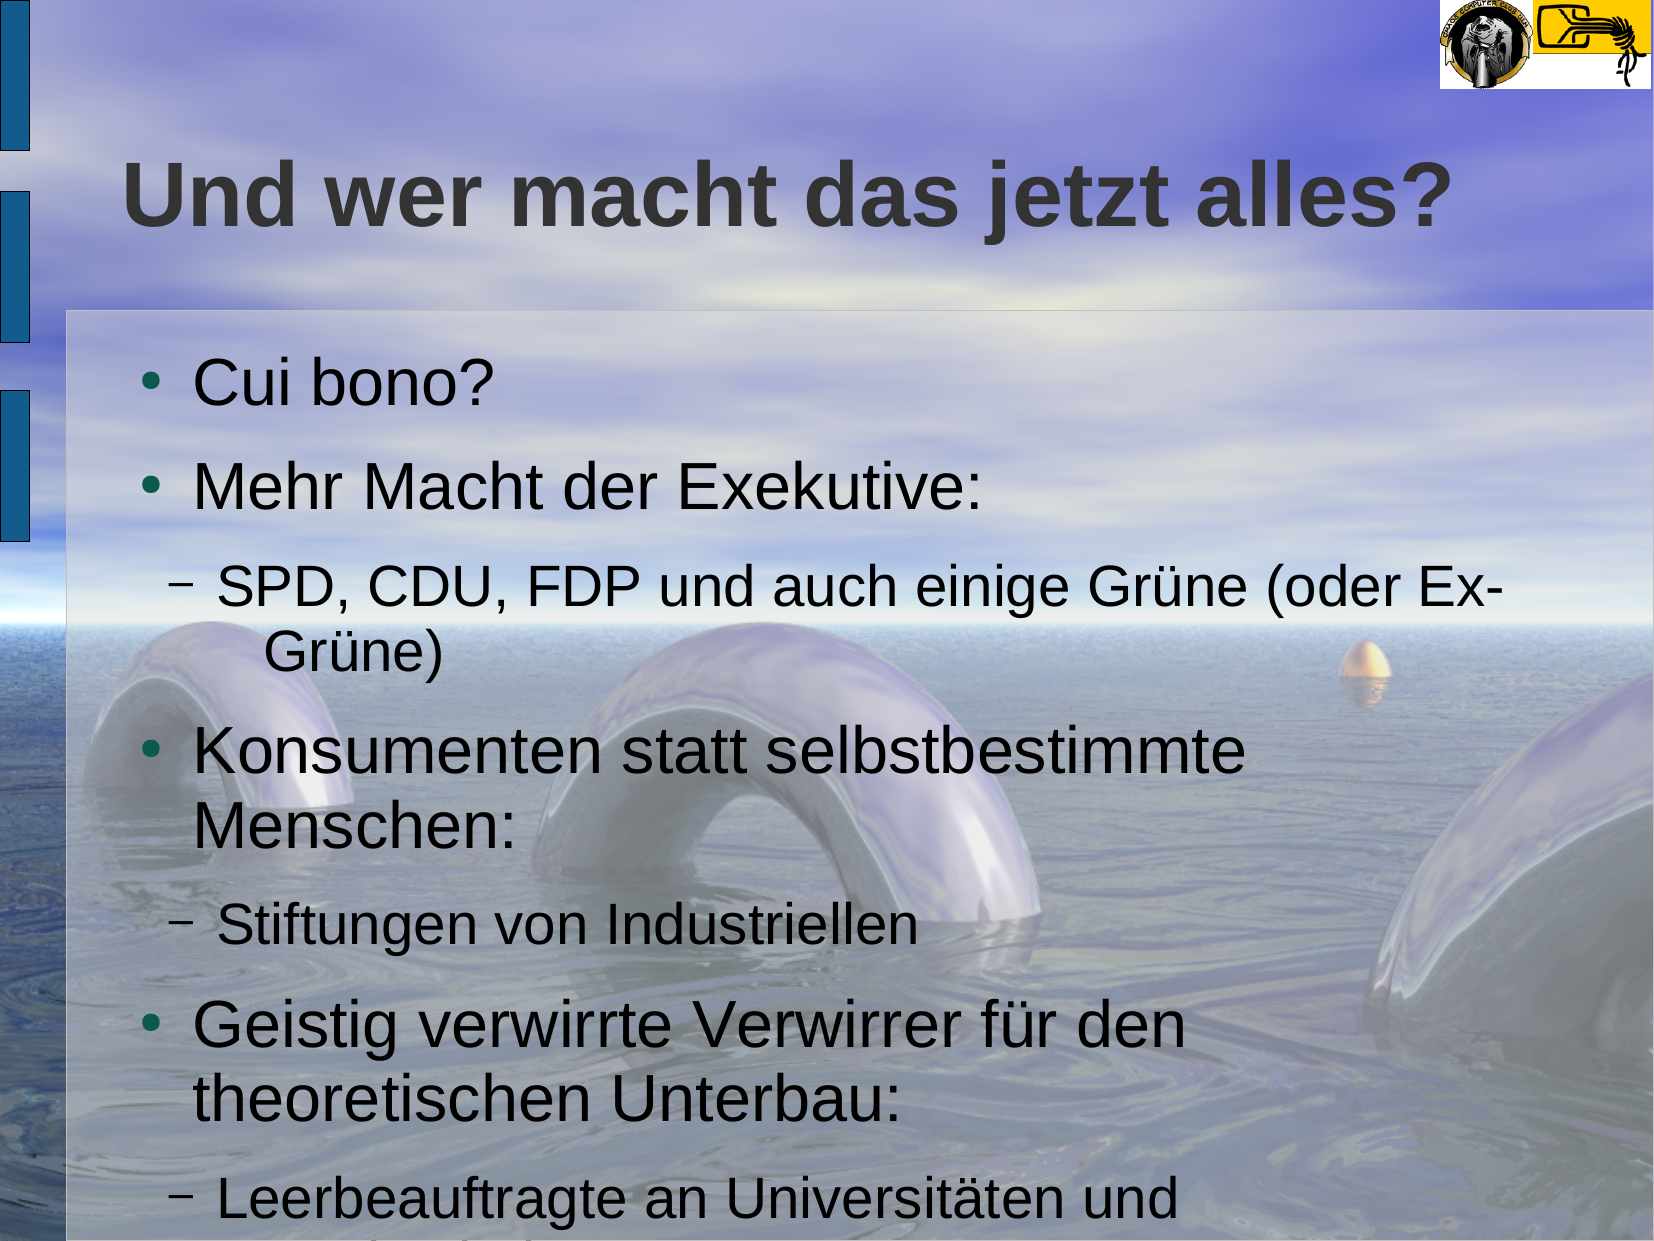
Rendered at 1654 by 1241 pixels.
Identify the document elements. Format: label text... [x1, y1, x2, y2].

picture [0, 0, 1654, 1241]
title Und wer macht das jetzt alles? [121, 98, 1534, 291]
list Cui bono? Mehr Macht der Exekutive: SPD, CDU, FDP und auch einige Grüne (oder Ex-Grüne) Konsumenten statt selbstbestimmte Menschen: Stiftungen von Industriellen Geistig verwirrte Verwirrer für den theoretischen Unterbau: Leerbeauftragte an Universitäten und Hochschulen [121, 344, 1534, 1230]
